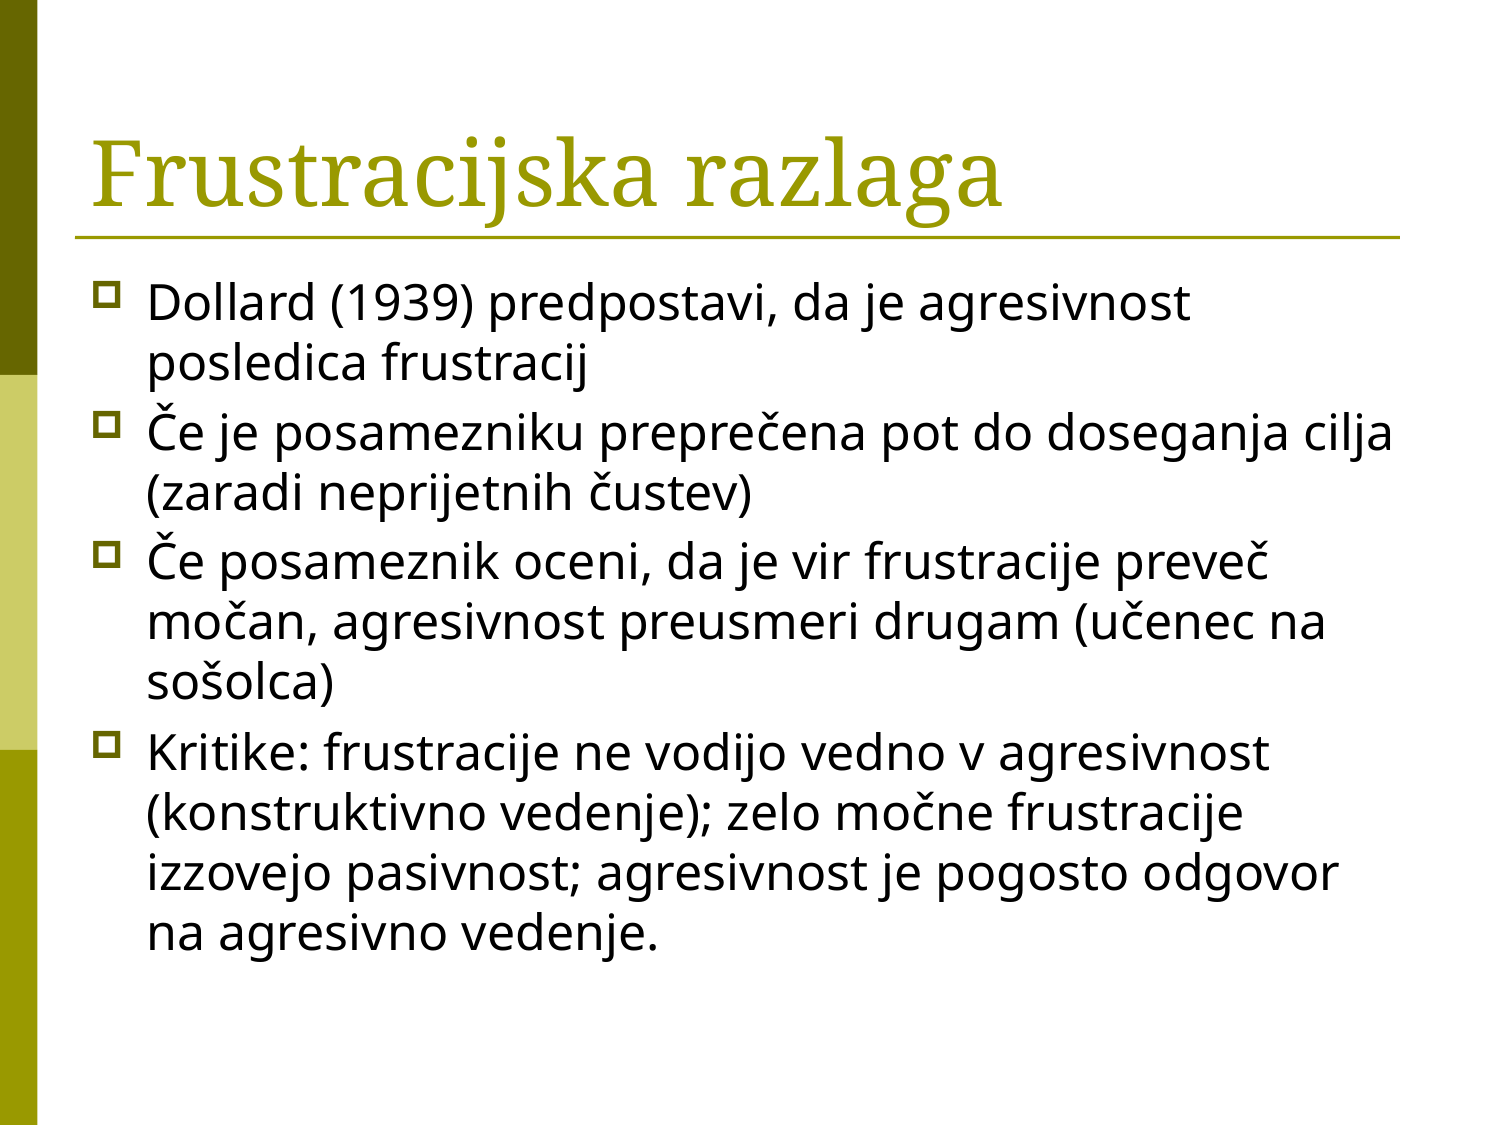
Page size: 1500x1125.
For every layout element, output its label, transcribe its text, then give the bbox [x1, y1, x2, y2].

title Frustracijska razlaga [75, 45, 1425, 233]
list Dollard (1939) predpostavi, da je agresivnost posledica frustracij Če je posamezniku preprečena pot do doseganja cilja (zaradi neprijetnih čustev) Če posameznik oceni, da je vir frustracije preveč močan, agresivnost preusmeri drugam (učenec na sošolca) Kritike: frustracije ne vodijo vedno v agresivnost (konstruktivno vedenje); zelo močne frustracije izzovejo pasivnost; agresivnost je pogosto odgovor na agresivno vedenje. [75, 262, 1425, 1006]
